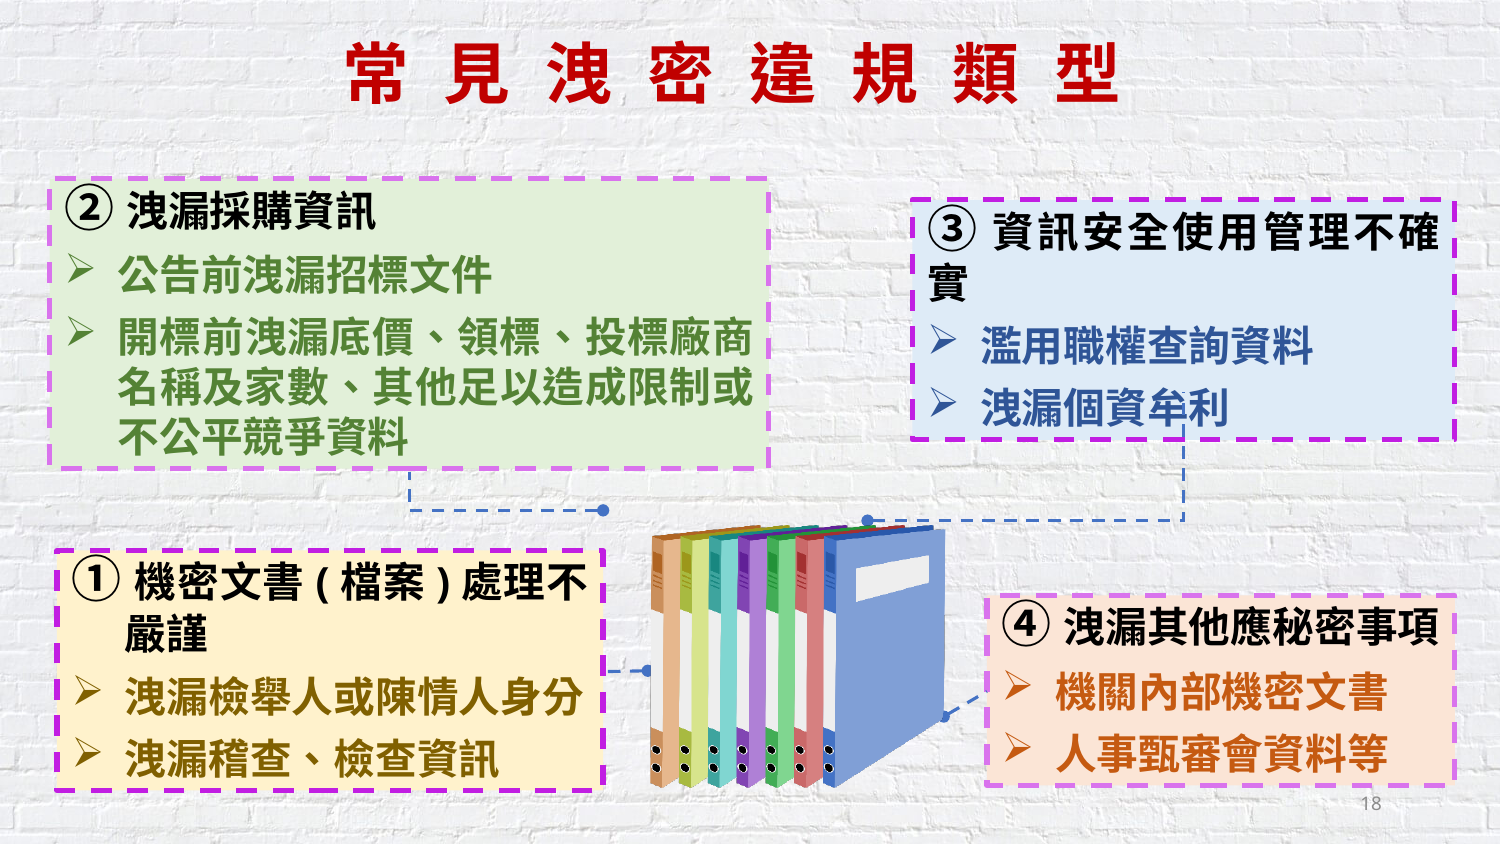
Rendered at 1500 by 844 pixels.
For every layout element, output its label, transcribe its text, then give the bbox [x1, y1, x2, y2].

picture [0, 0, 1500, 844]
text_box ②洩漏採購資訊 公告前洩漏招標文件 開標前洩漏底價、領標、投標廠商名稱及家數、其他足以造成限制或不公平競爭資料 [49, 178, 769, 469]
text_box ①機密文書(檔案)處理不嚴謹 洩漏檢舉人或陳情人身分 洩漏稽查、檢查資訊 [56, 550, 604, 791]
text_box ④洩漏其他應秘密事項 機關內部機密文書 人事甄審會資料等 [990, 595, 1455, 786]
text_box ③資訊安全使用管理不確實 濫用職權查詢資料 洩漏個資牟利 [912, 199, 1455, 440]
slide_number <編號> [1059, 786, 1397, 827]
text_box 常 見 洩 密 違 規 類 型 [324, 24, 1139, 120]
